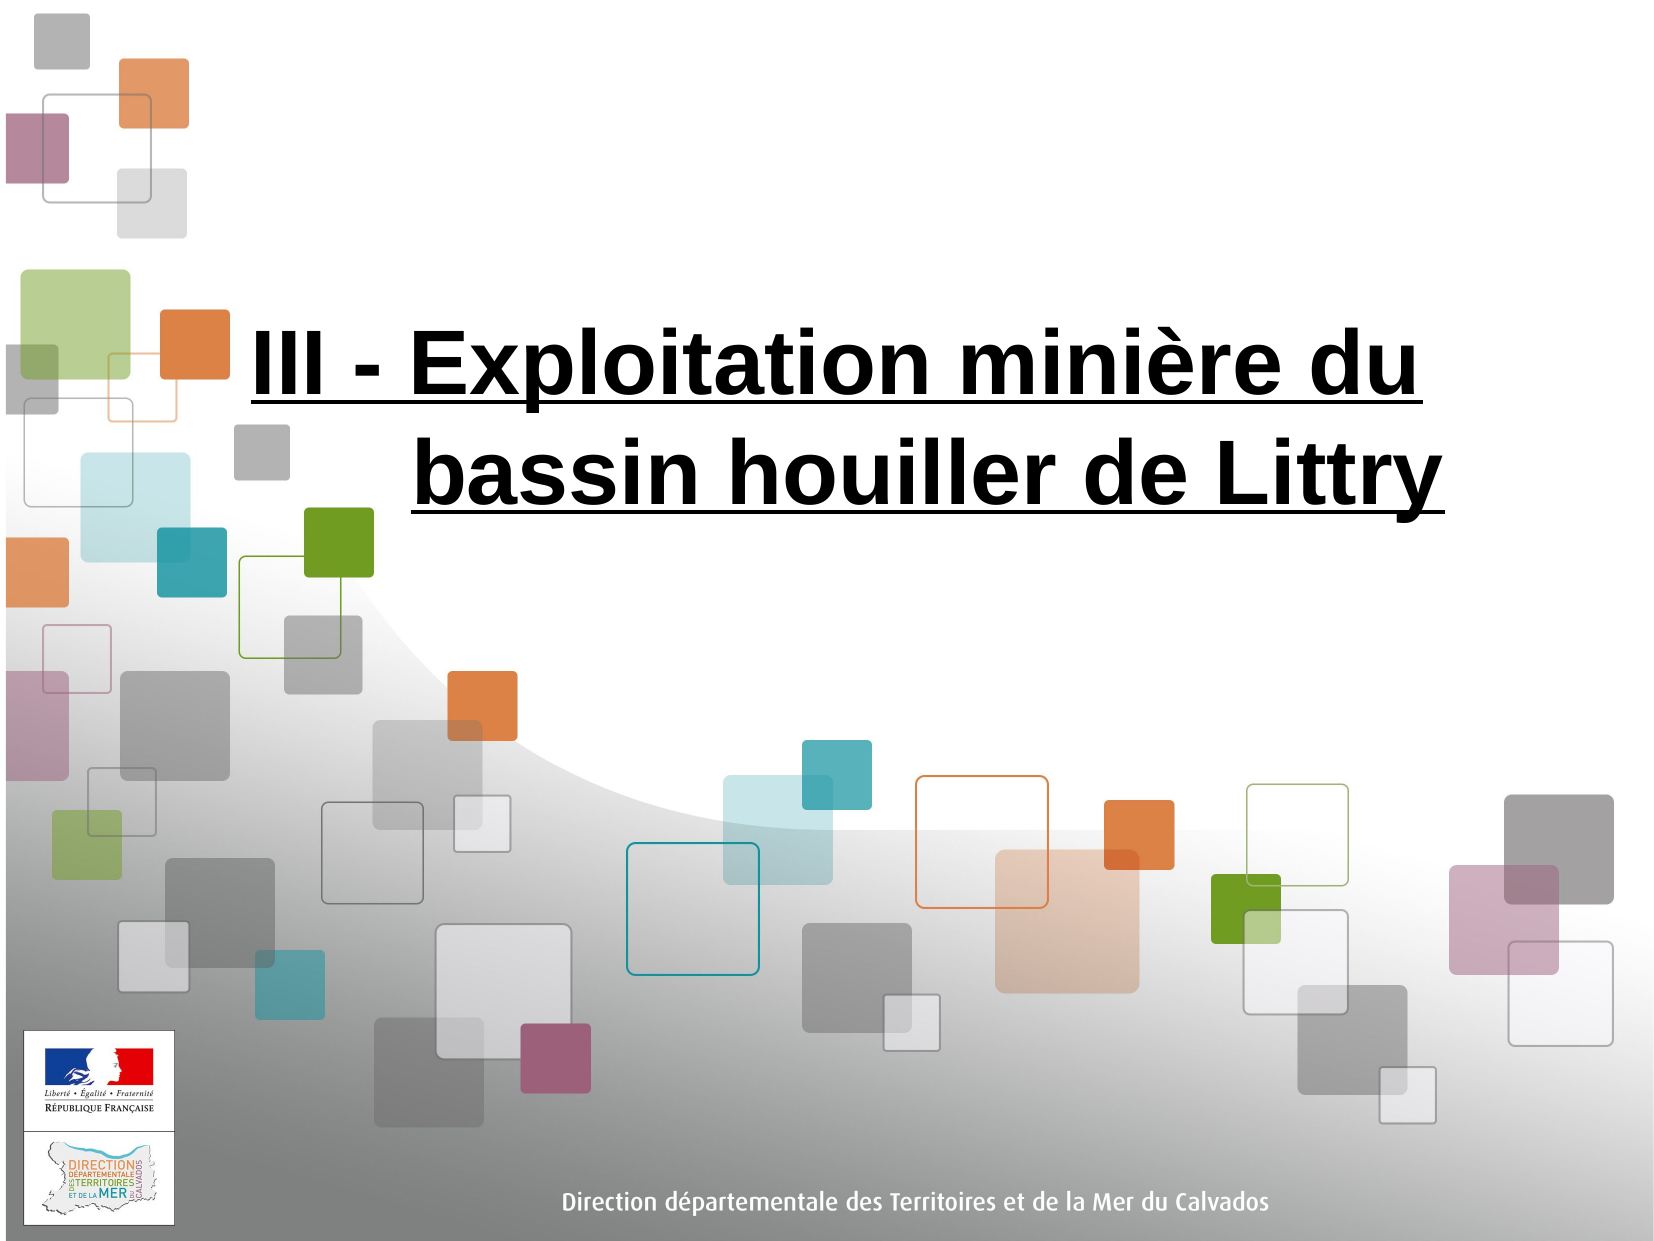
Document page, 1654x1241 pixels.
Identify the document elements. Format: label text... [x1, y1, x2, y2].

title III - Exploitation minière du bassin houiller de Littry [106, 295, 1567, 502]
picture [5, 3, 1654, 1241]
